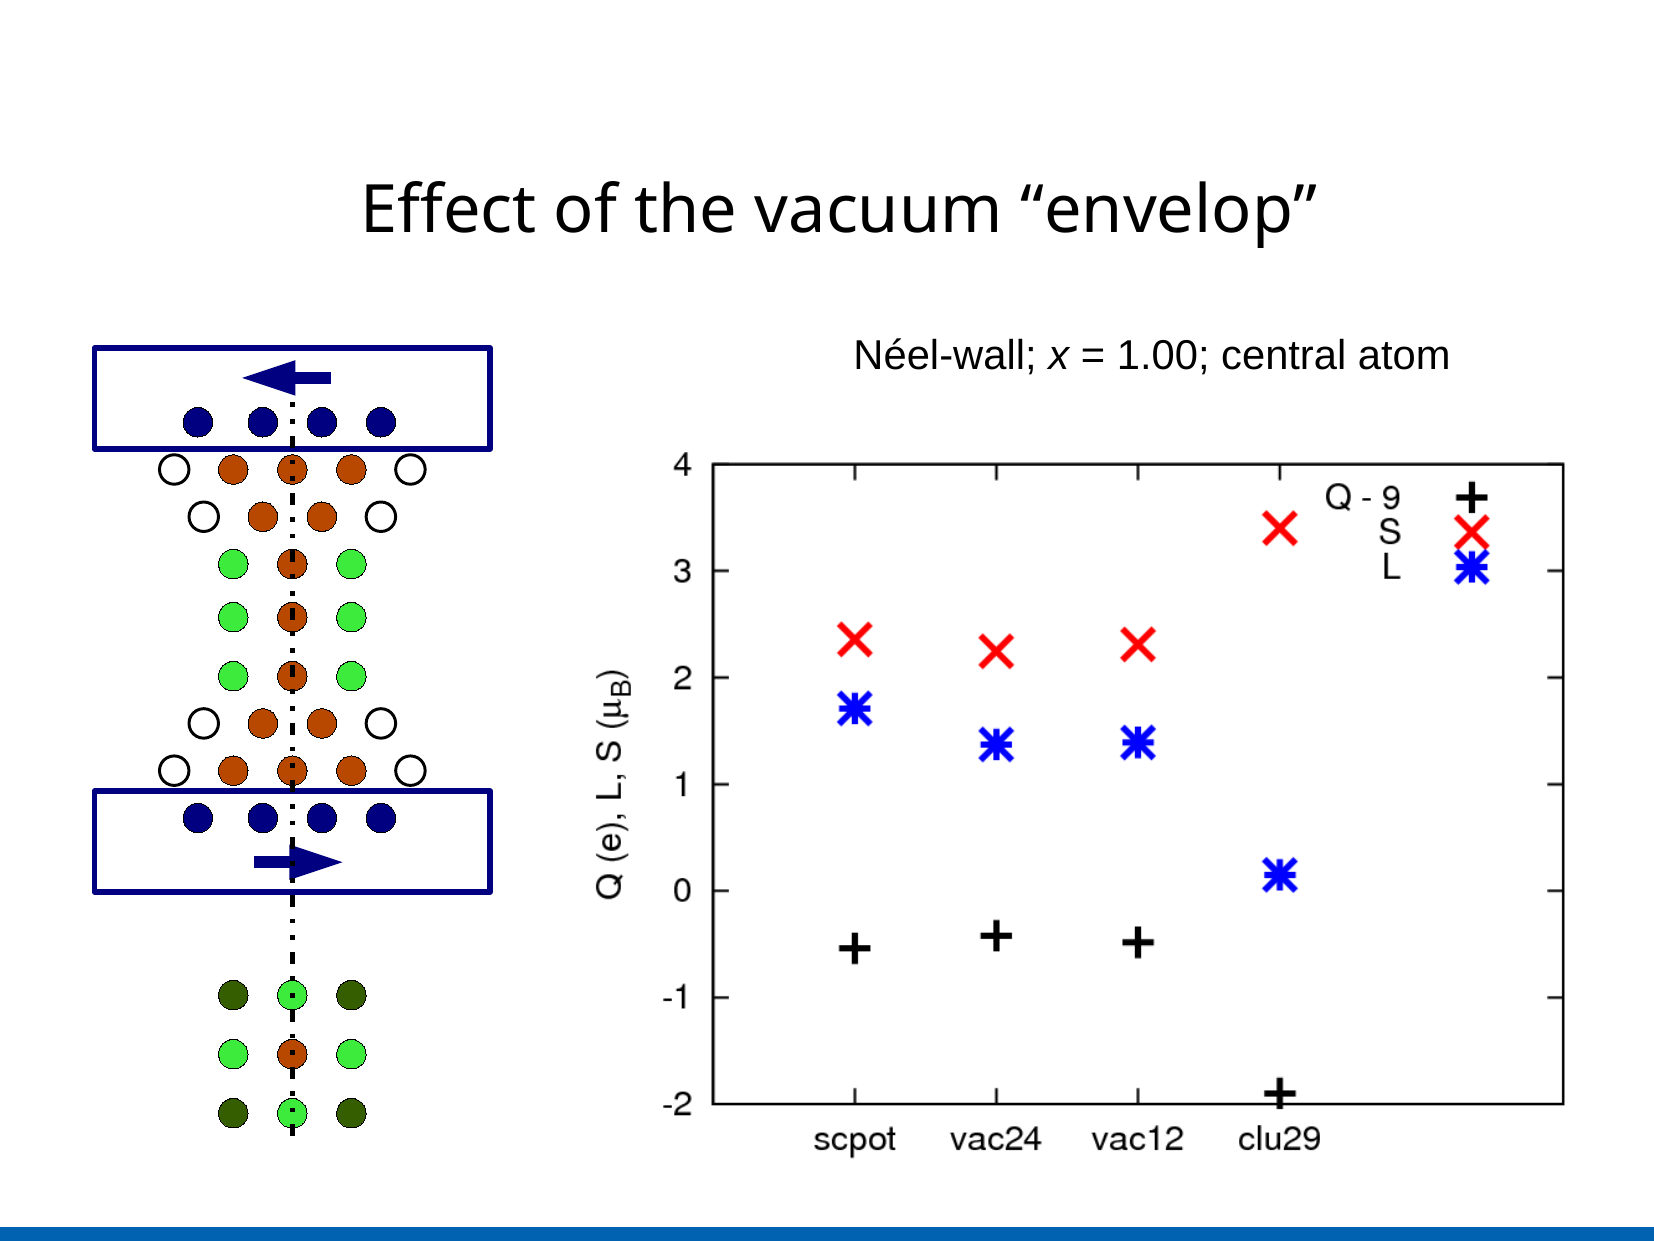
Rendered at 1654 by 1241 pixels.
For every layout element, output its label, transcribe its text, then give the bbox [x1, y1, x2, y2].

text_box [218, 661, 249, 691]
text_box [336, 1098, 367, 1128]
text_box [248, 407, 278, 438]
text_box [248, 501, 278, 532]
text_box [218, 602, 249, 632]
text_box [277, 661, 308, 691]
text_box [277, 602, 308, 632]
text_box [307, 708, 337, 739]
text_box [366, 803, 396, 833]
text_box [395, 454, 426, 485]
text_box [307, 501, 337, 532]
text_box [183, 803, 213, 833]
text_box [277, 980, 308, 1010]
text_box [336, 661, 367, 691]
text_box [218, 755, 249, 786]
text_box [218, 1039, 249, 1069]
text_box [248, 803, 278, 833]
text_box [218, 549, 249, 579]
text_box Néel-wall; x = 1.00; central atom [838, 324, 1468, 387]
text_box [366, 407, 396, 438]
text_box [218, 1098, 249, 1128]
text_box [159, 755, 189, 786]
text_box [366, 708, 396, 739]
text_box [336, 1039, 367, 1069]
text_box [336, 602, 367, 632]
picture [549, 425, 1613, 1170]
text_box [248, 708, 278, 739]
text_box [218, 980, 249, 1010]
text_box [277, 755, 308, 786]
text_box [183, 407, 213, 438]
text_box [395, 755, 426, 786]
text_box [307, 407, 337, 438]
text_box [336, 454, 367, 485]
text_box [336, 755, 367, 786]
text_box [188, 708, 219, 739]
text_box [336, 549, 367, 579]
text_box [188, 501, 219, 532]
text_box [277, 1039, 308, 1069]
text_box [366, 501, 396, 532]
text_box [218, 454, 249, 485]
text_box [277, 549, 308, 579]
text_box [277, 1098, 308, 1128]
text_box [277, 454, 308, 485]
title Effect of the vacuum “envelop” [121, 102, 1534, 310]
text_box [336, 980, 367, 1010]
text_box [159, 454, 189, 485]
text_box [307, 803, 337, 833]
